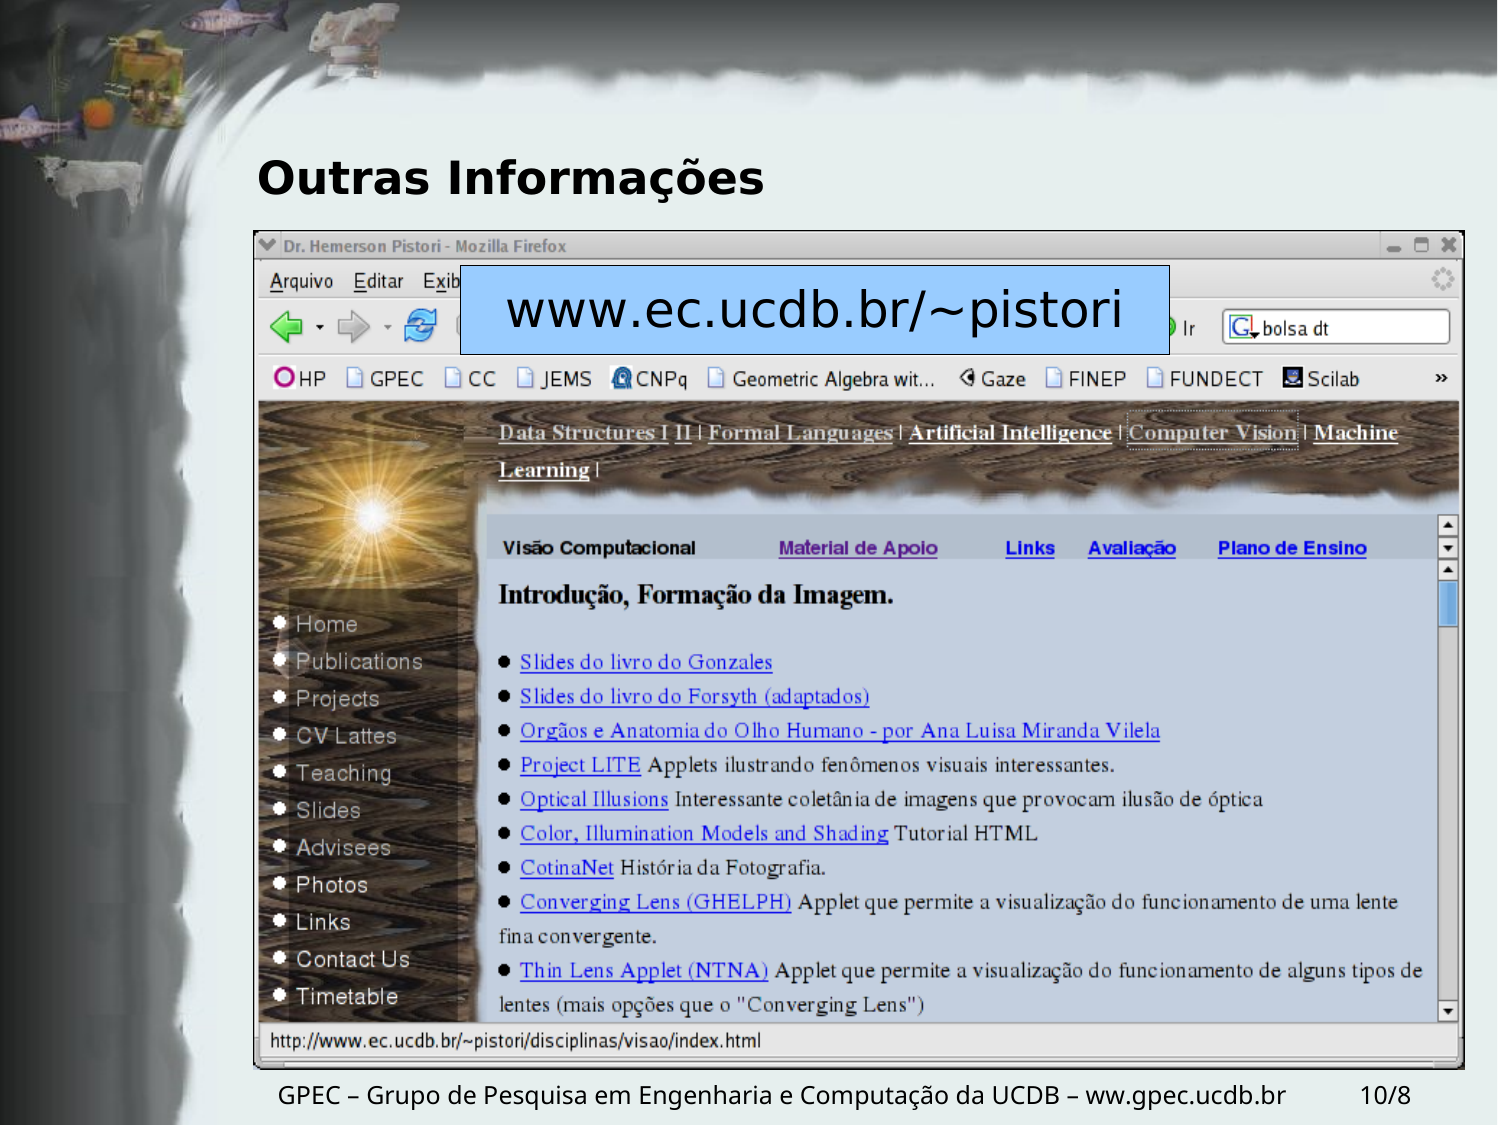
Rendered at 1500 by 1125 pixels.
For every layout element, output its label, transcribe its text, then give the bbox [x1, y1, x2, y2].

title Outras Informações [242, 113, 1425, 244]
picture [0, 0, 1498, 1125]
text_box www.ec.ucdb.br/~pistori [460, 265, 1170, 355]
